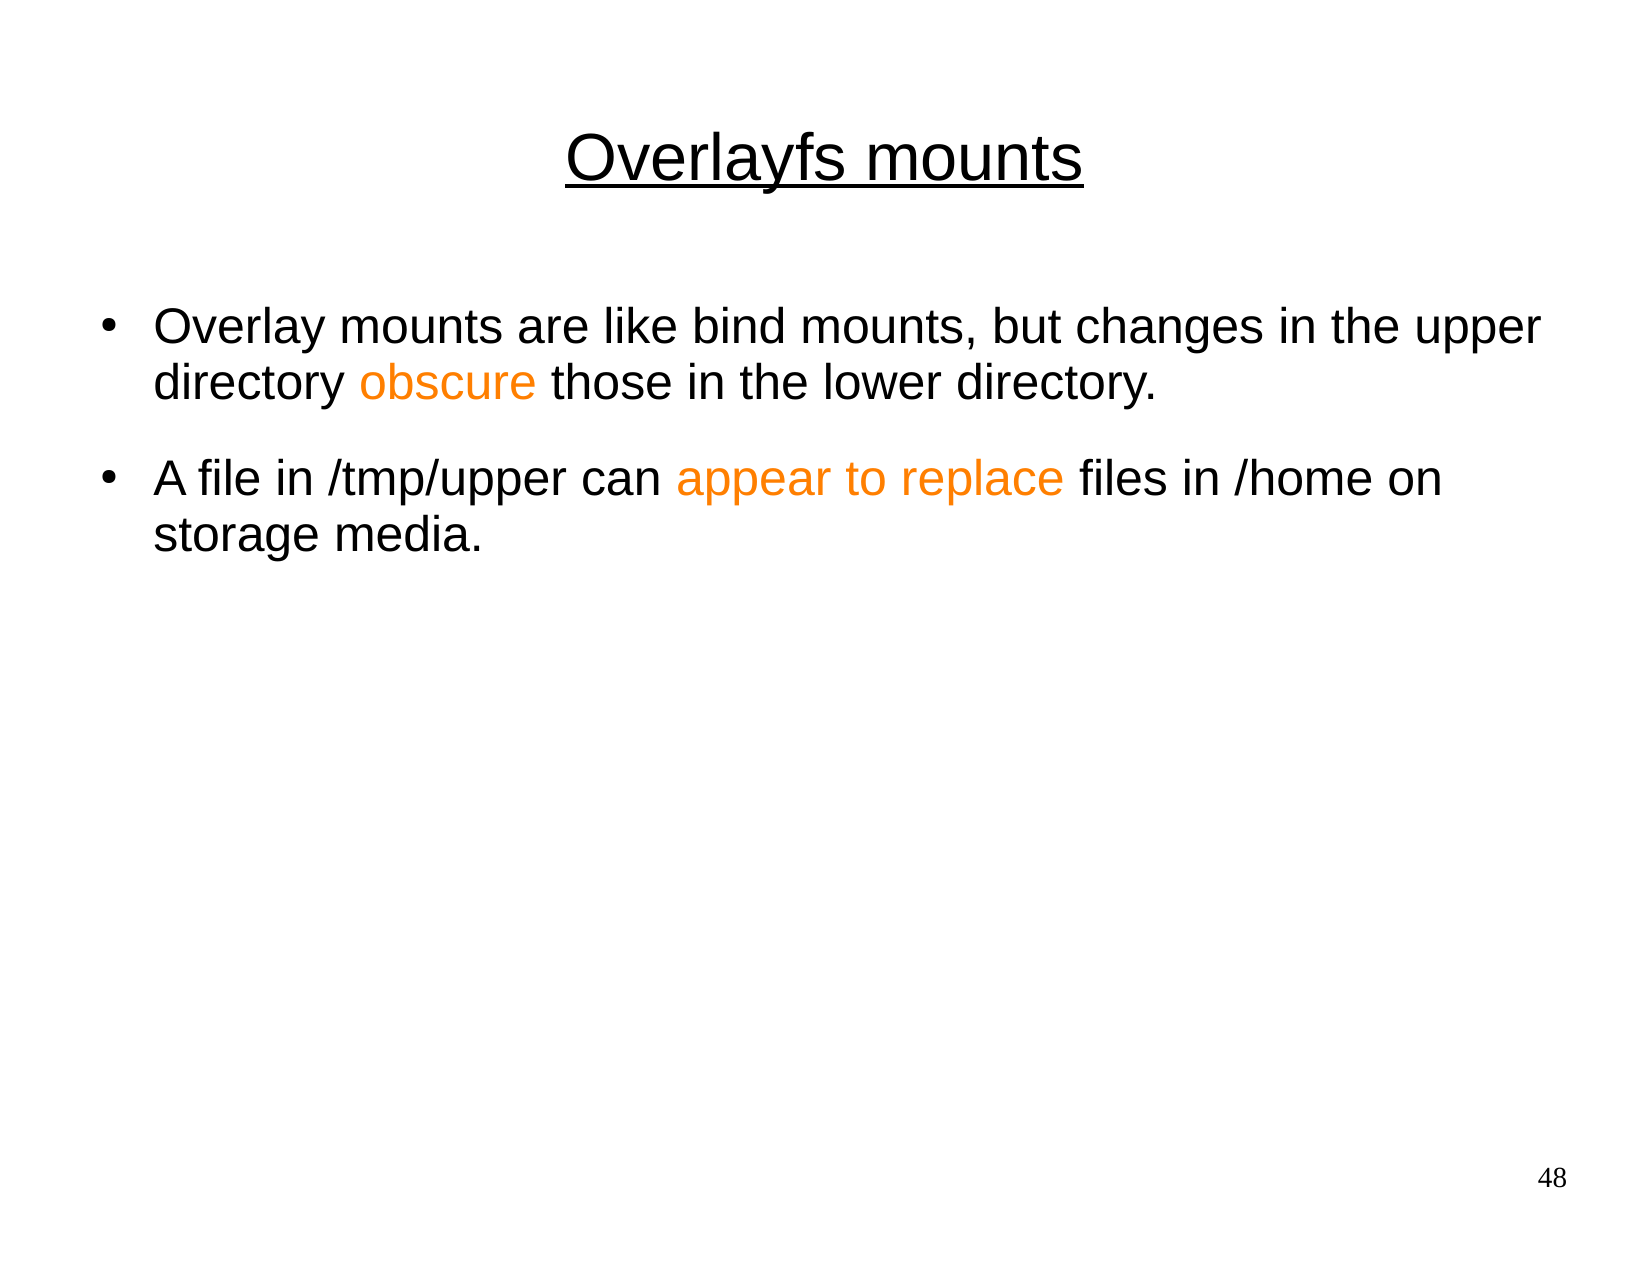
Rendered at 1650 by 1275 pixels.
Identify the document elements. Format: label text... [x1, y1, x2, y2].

title Overlayfs mounts [82, 50, 1568, 264]
list Overlay mounts are like bind mounts, but changes in the upper directory obscure those in the lower directory. A file in /tmp/upper can appear to replace files in /home on storage media. [82, 298, 1568, 1038]
